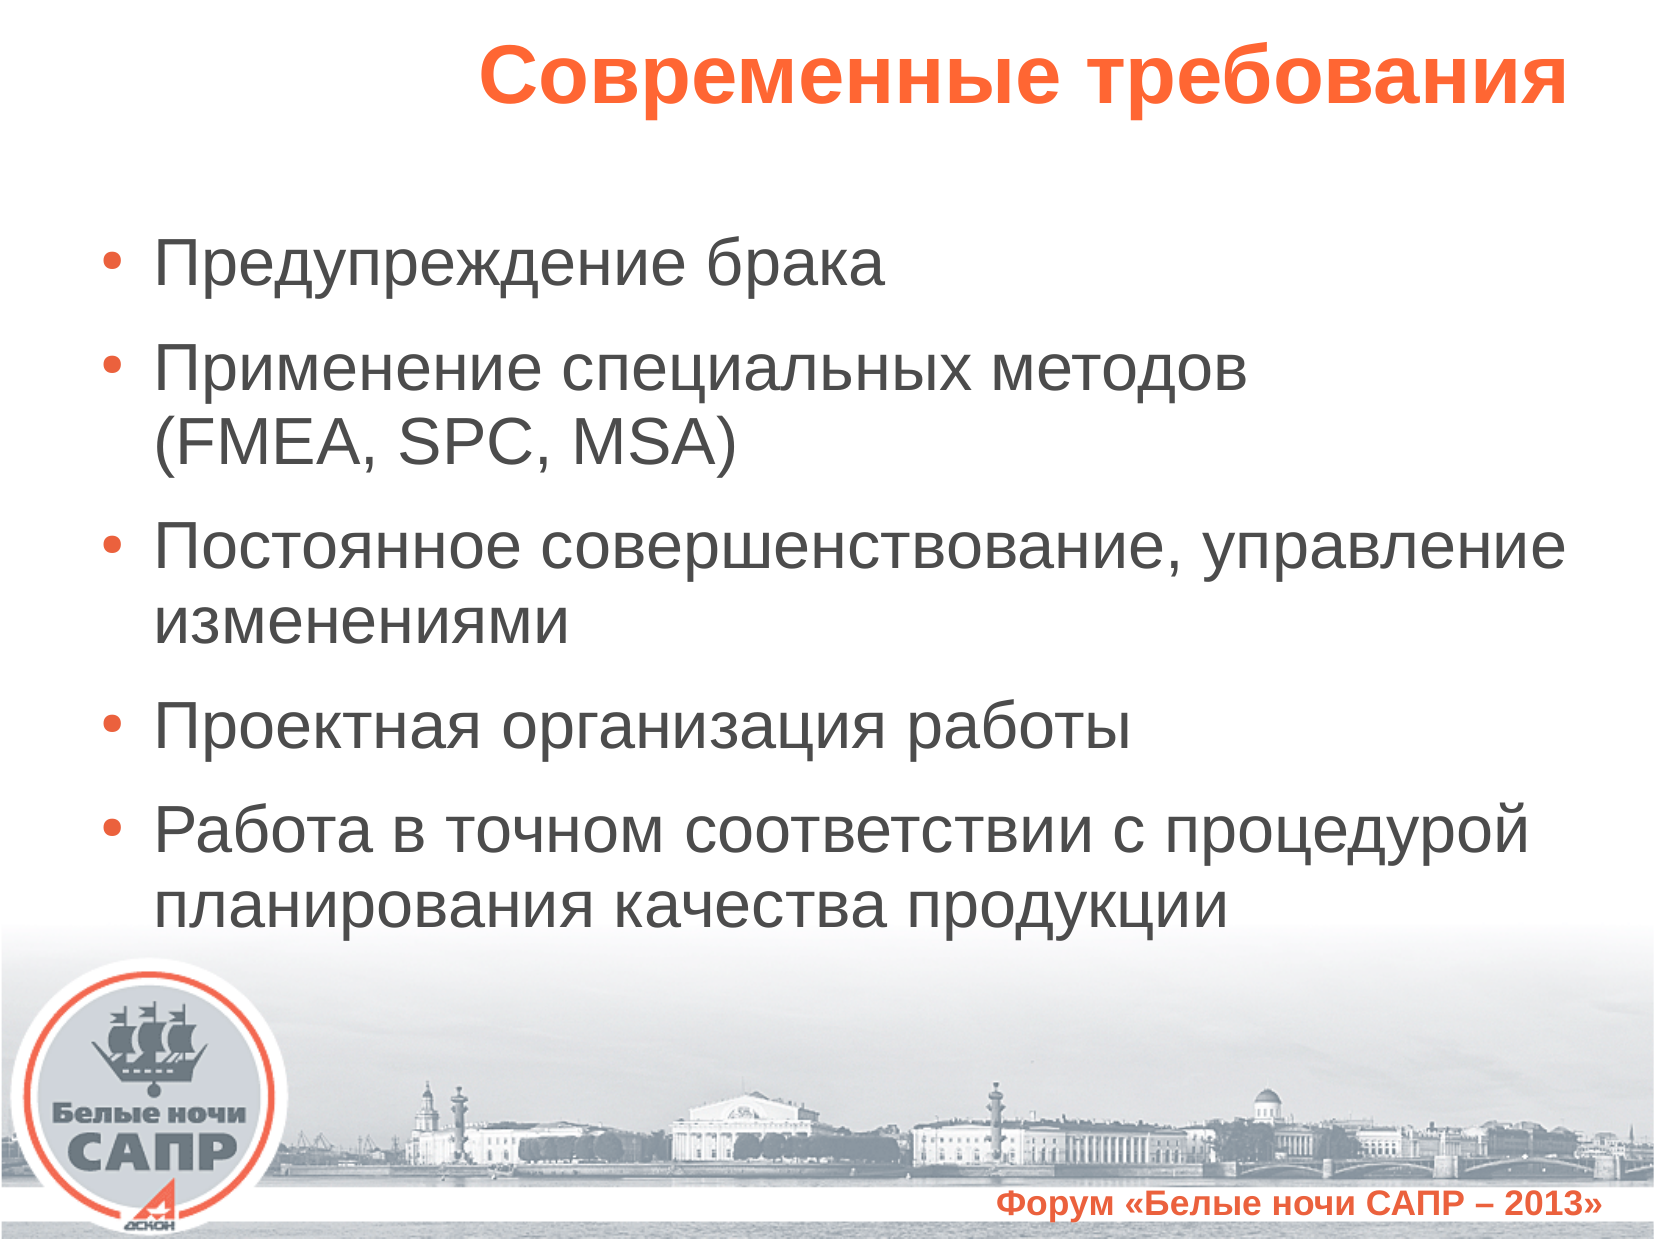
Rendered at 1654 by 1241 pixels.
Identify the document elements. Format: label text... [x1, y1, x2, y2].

list Предупреждение брака Применение специальных методов (FMEA, SPC, MSA) Постоянное совершенствование, управление изменениями Проектная организация работы Работа в точном соответствии с процедурой планирования качества продукции [82, 225, 1571, 1044]
title Современные требования [82, 25, 1571, 125]
picture [1, 0, 1654, 1239]
